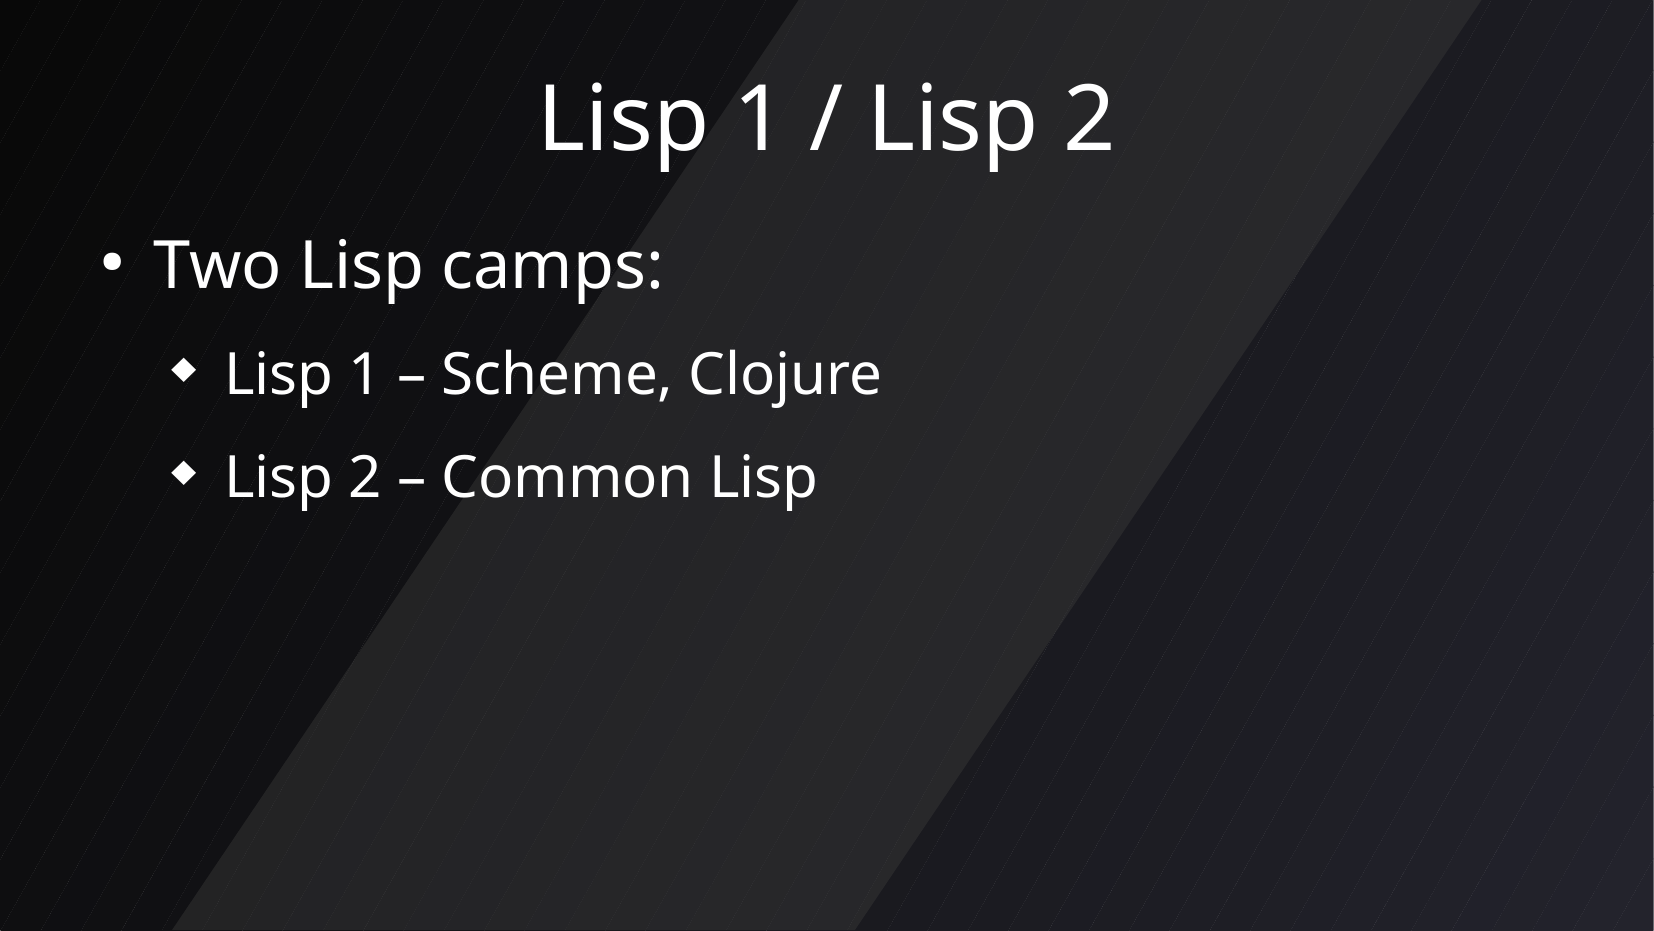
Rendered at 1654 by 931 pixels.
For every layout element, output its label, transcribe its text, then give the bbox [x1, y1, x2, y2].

title Lisp 1 / Lisp 2 [82, 37, 1571, 193]
list Two Lisp camps: Lisp 1 – Scheme, Clojure Lisp 2 – Common Lisp [82, 217, 1571, 758]
